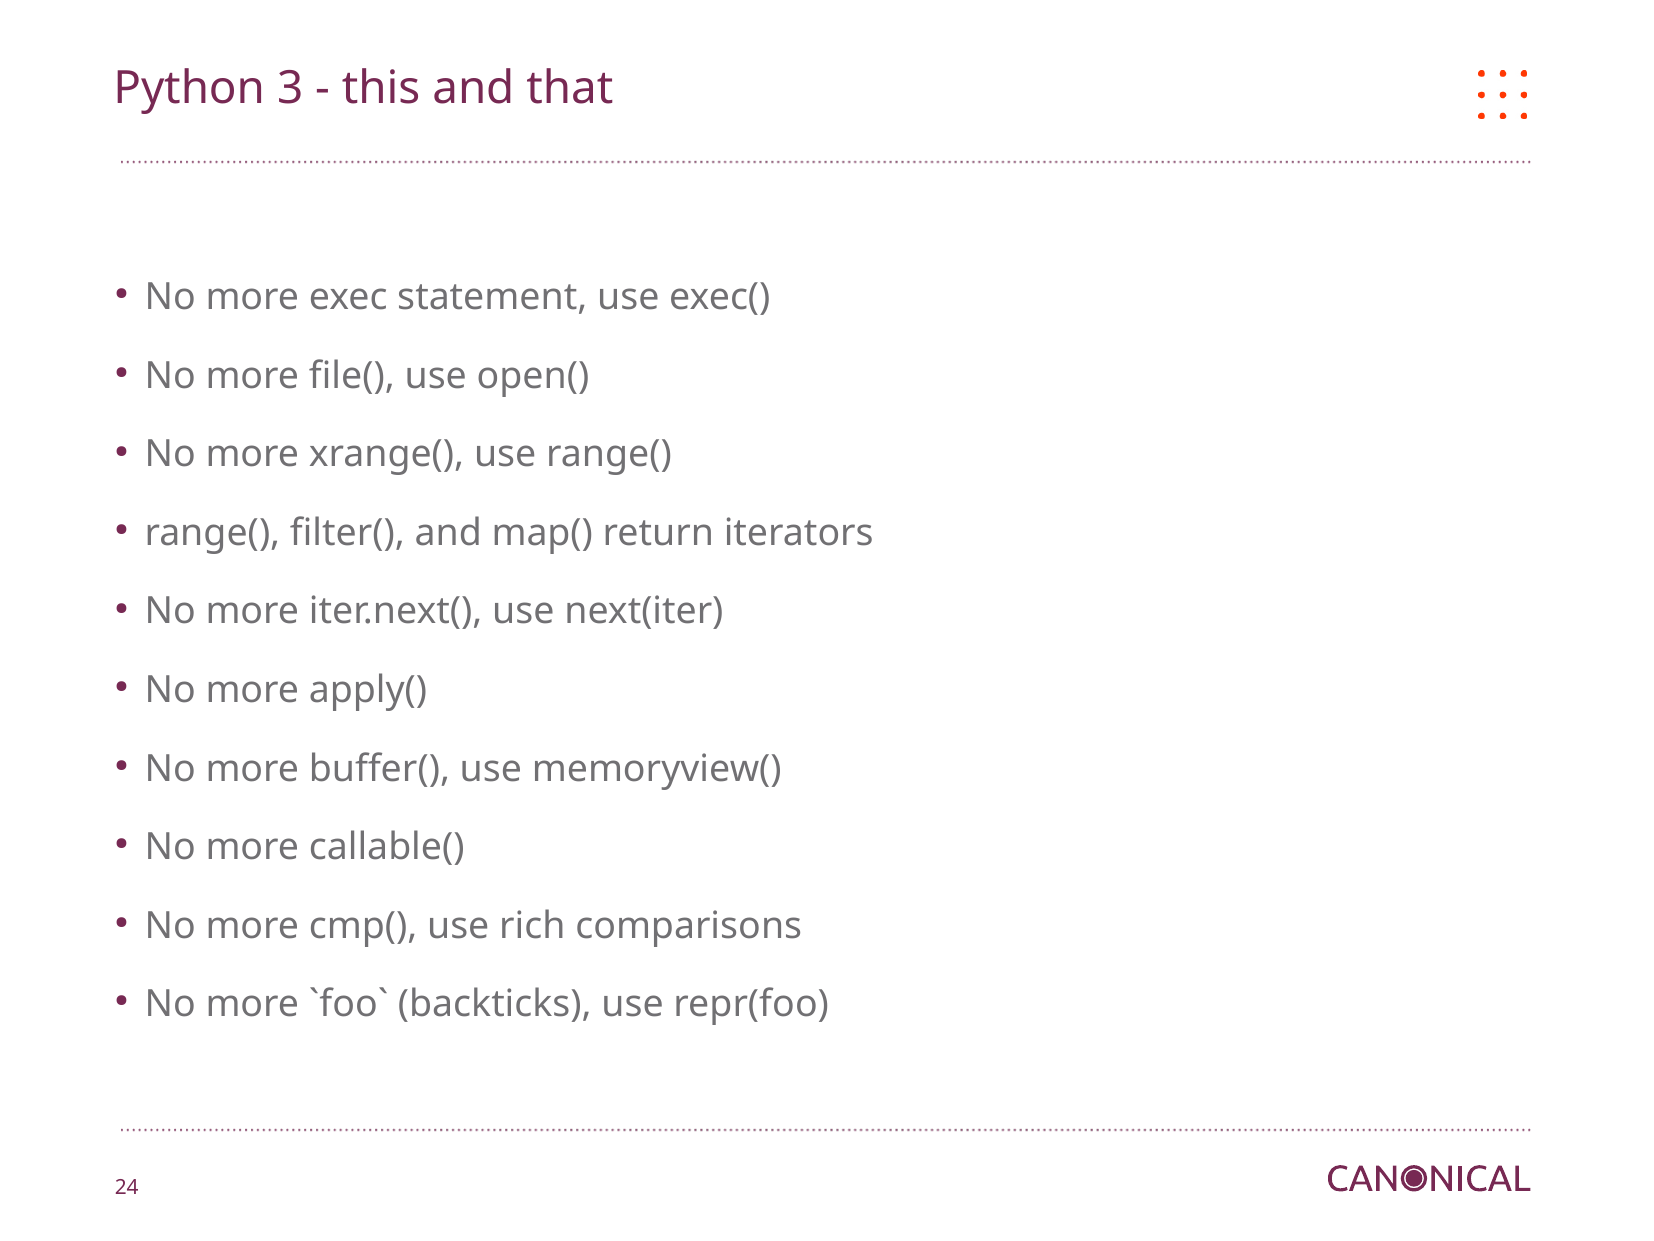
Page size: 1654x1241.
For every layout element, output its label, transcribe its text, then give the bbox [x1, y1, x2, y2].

picture [111, 1127, 1533, 1134]
picture [111, 159, 1533, 166]
list No more exec statement, use exec() No more file(), use open() No more xrange(), use range() range(), filter(), and map() return iterators No more iter.next(), use next(iter) No more apply() No more buffer(), use memoryview() No more callable() No more cmp(), use rich comparisons No more `foo` (backticks), use repr(foo) [115, 256, 1540, 977]
title Python 3 - this and that [113, 64, 1382, 107]
picture [1478, 70, 1527, 119]
